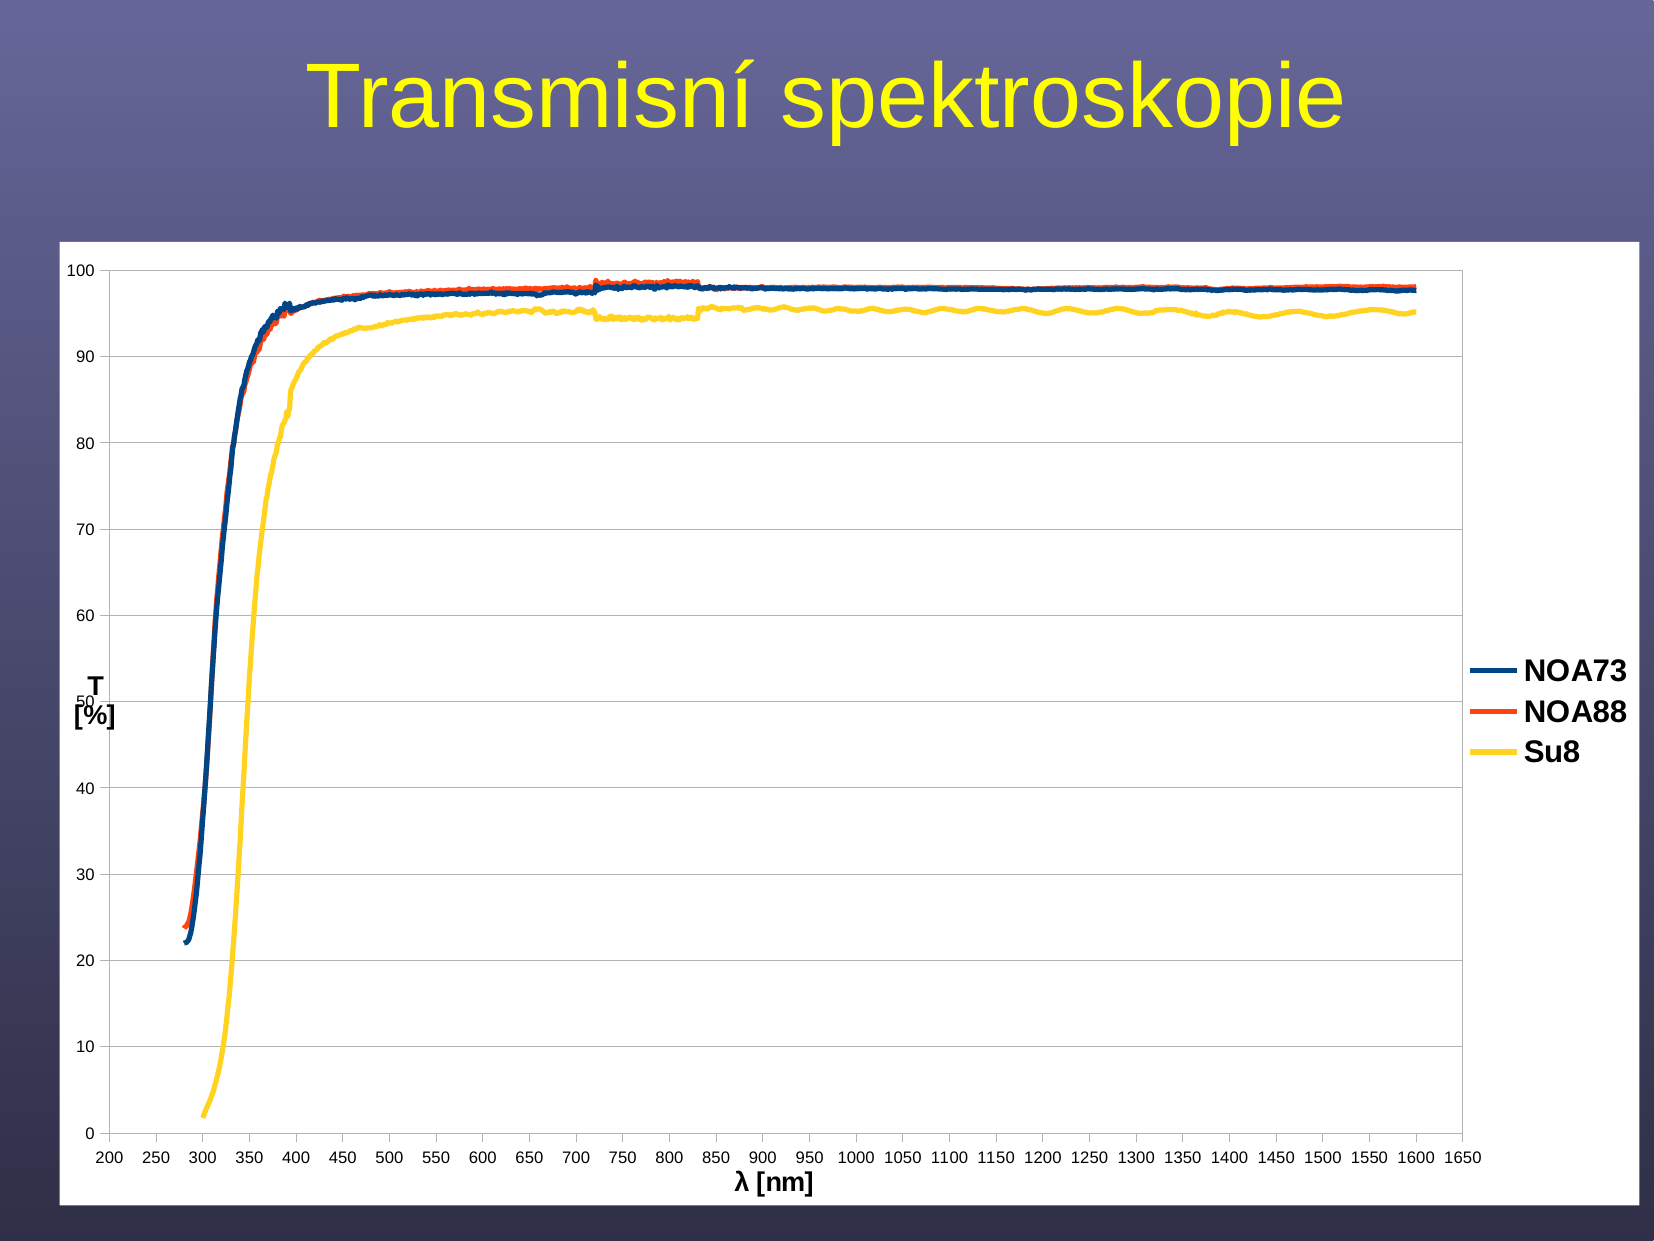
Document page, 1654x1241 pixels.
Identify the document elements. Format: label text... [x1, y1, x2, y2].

chart [59, 241, 1640, 1206]
title Transmisní spektroskopie [82, 0, 1571, 193]
